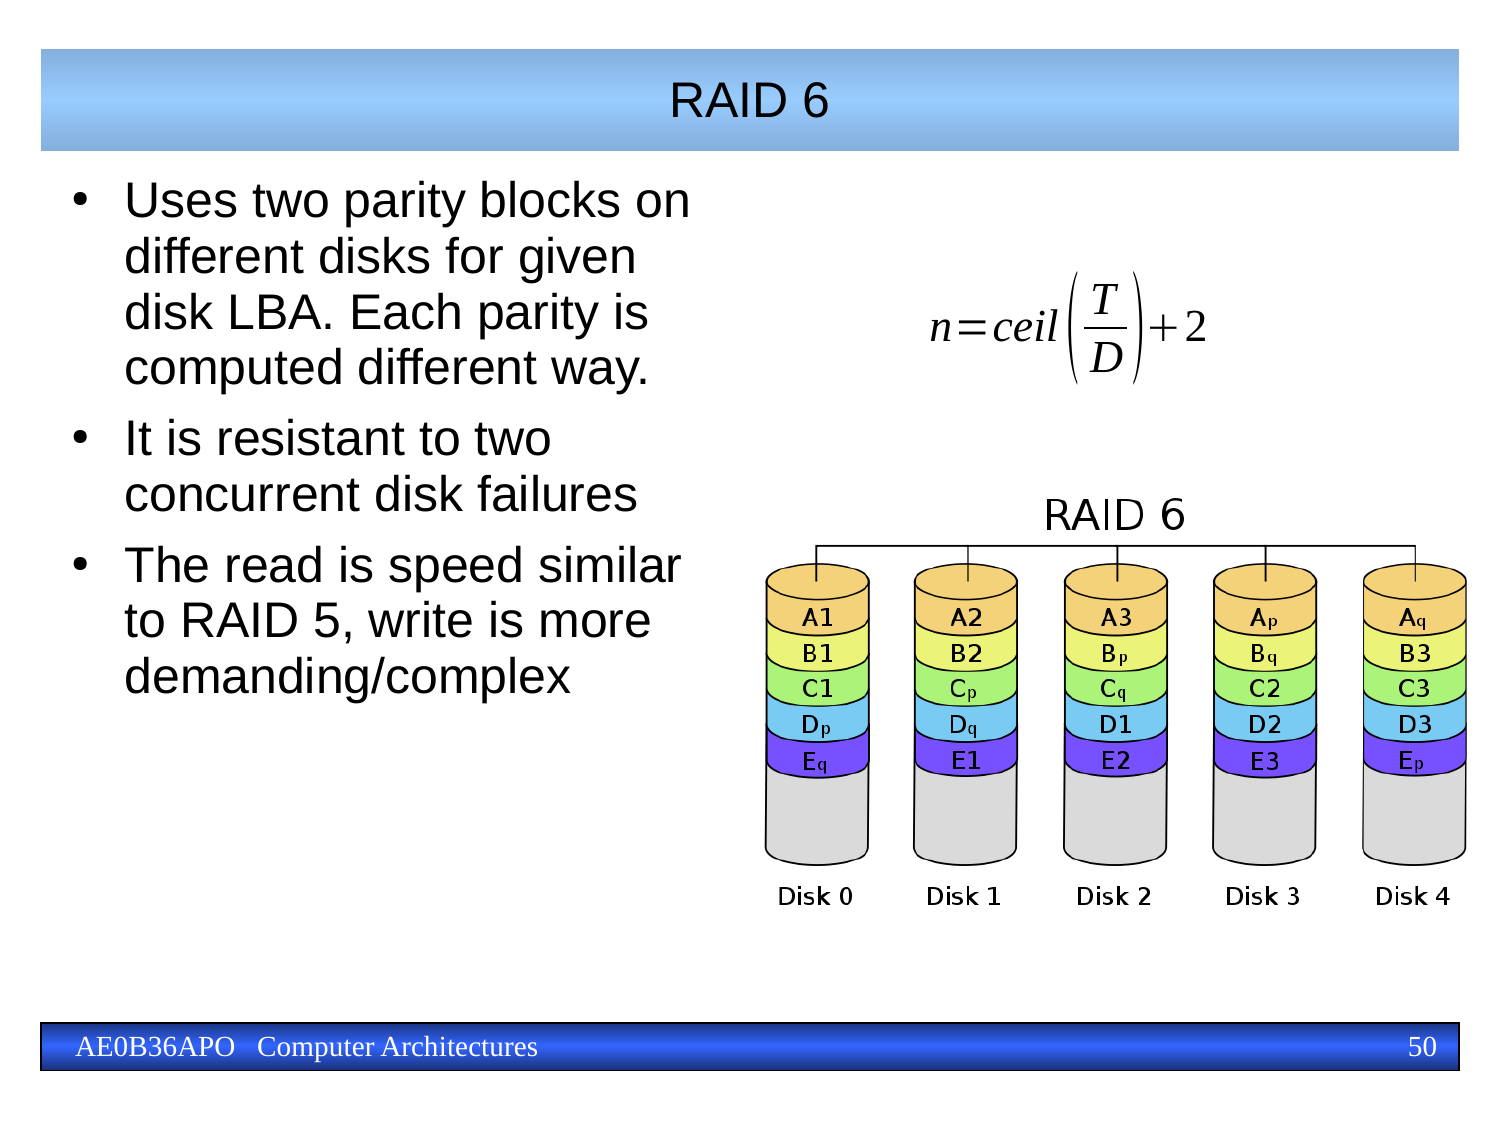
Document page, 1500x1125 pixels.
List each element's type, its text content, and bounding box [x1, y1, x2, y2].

list Uses two parity blocks on different disks for given disk LBA. Each parity is computed different way. It is resistant to two concurrent disk failures The read is speed similar to RAID 5, write is more demanding/complex [53, 172, 707, 1012]
picture [745, 483, 1500, 928]
chart [921, 268, 1214, 388]
title RAID 6 [41, 49, 1459, 151]
